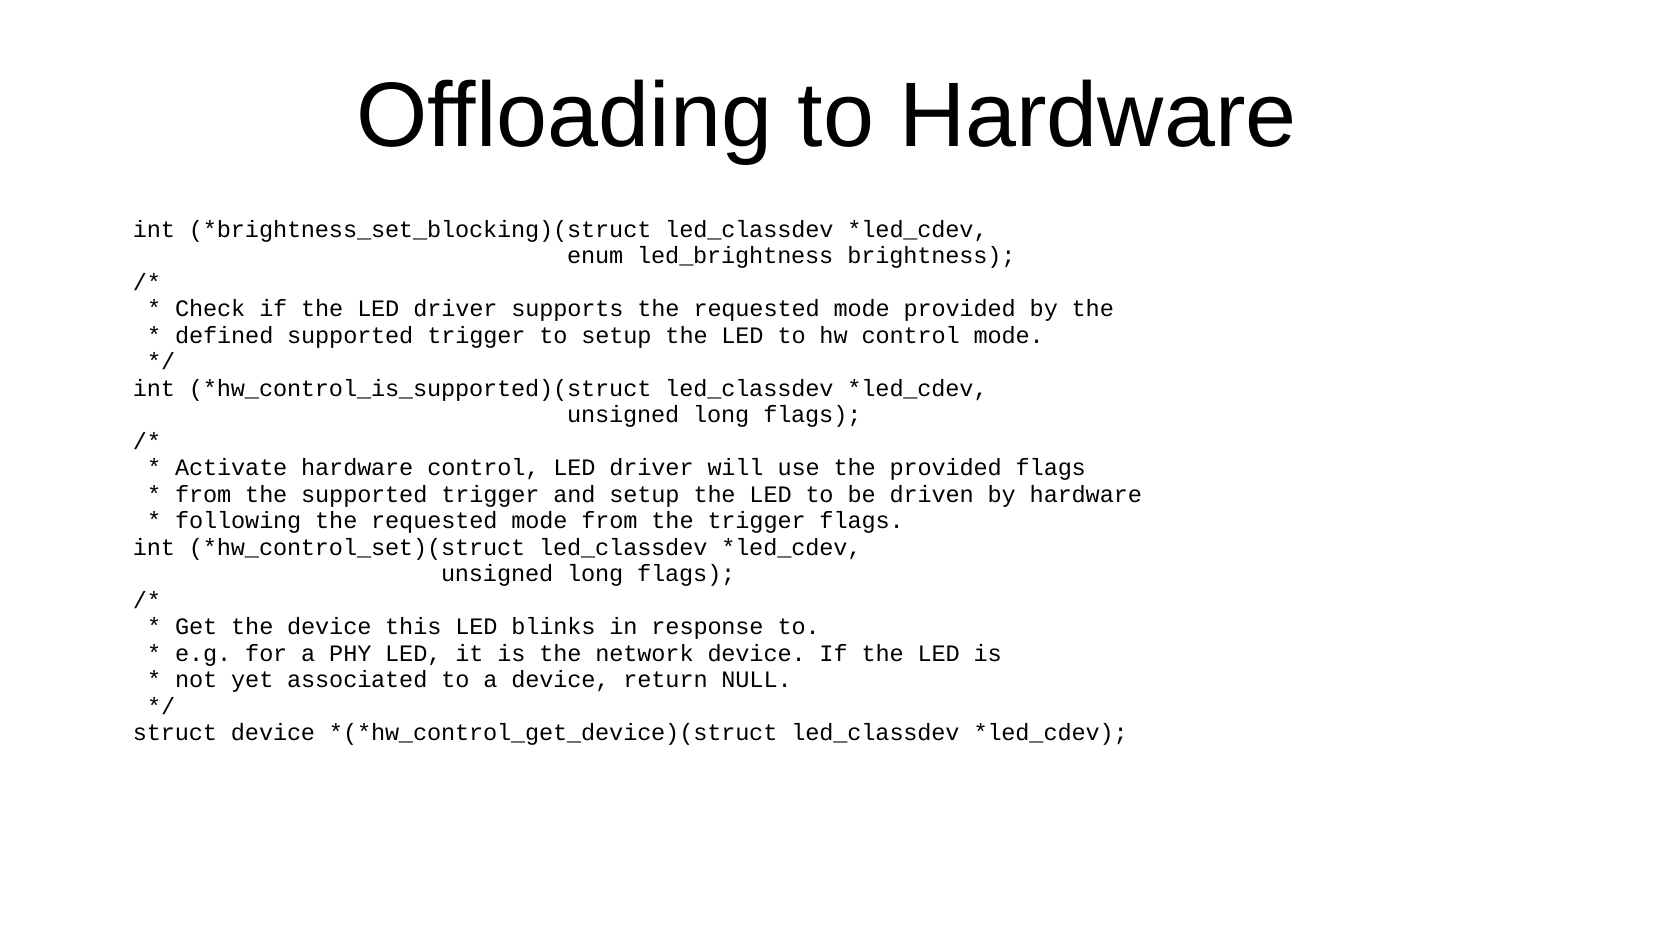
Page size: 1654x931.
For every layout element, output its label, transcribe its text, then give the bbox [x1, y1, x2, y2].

list int (*brightness_set_blocking)(struct led_classdev *led_cdev, enum led_brightness brightness); /* * Check if the LED driver supports the requested mode provided by the * defined supported trigger to setup the LED to hw control mode. */ int (*hw_control_is_supported)(struct led_classdev *led_cdev, unsigned long flags); /* * Activate hardware control, LED driver will use the provided flags * from the supported trigger and setup the LED to be driven by hardware * following the requested mode from the trigger flags. int (*hw_control_set)(struct led_classdev *led_cdev, unsigned long flags); /* * Get the device this LED blinks in response to. * e.g. for a PHY LED, it is the network device. If the LED is * not yet associated to a device, return NULL. */ struct device *(*hw_control_get_device)(struct led_classdev *led_cdev); [82, 217, 1571, 758]
title Offloading to Hardware [82, 37, 1571, 193]
